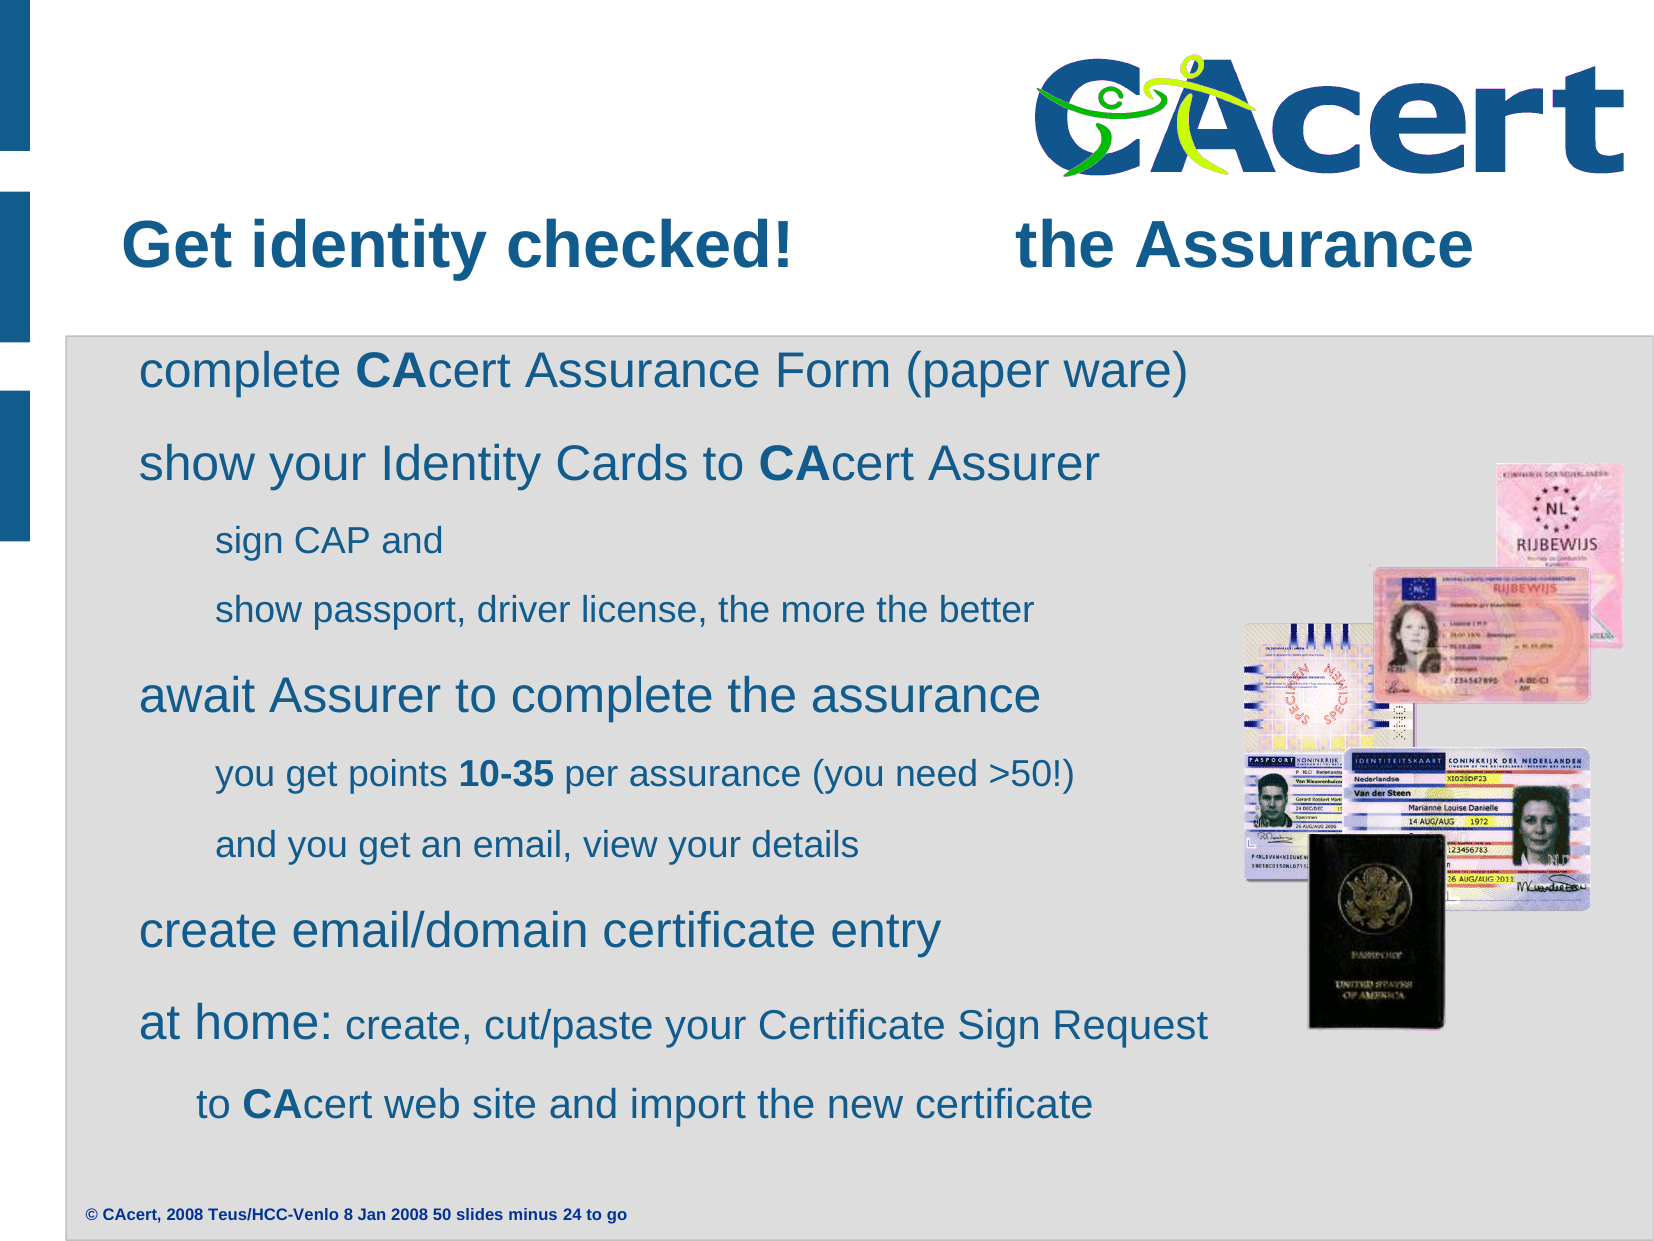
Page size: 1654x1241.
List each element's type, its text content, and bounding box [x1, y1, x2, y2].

picture [1302, 746, 1595, 1034]
picture [1369, 463, 1624, 711]
title Get identity checked! the Assurance [121, 177, 1533, 316]
picture [1033, 53, 1625, 178]
list complete CAcert Assurance Form (paper ware)‏ show your Identity Cards to CAcert Assurer sign CAP and show passport, driver license, the more the better await Assurer to complete the assurance you get points 10-35 per assurance (you need >50!)‏ and you get an email, view your details create email/domain certificate entry at home: create, cut/paste your Certificate Sign Request to CAcert web site and import the new certificate [121, 344, 1595, 1238]
